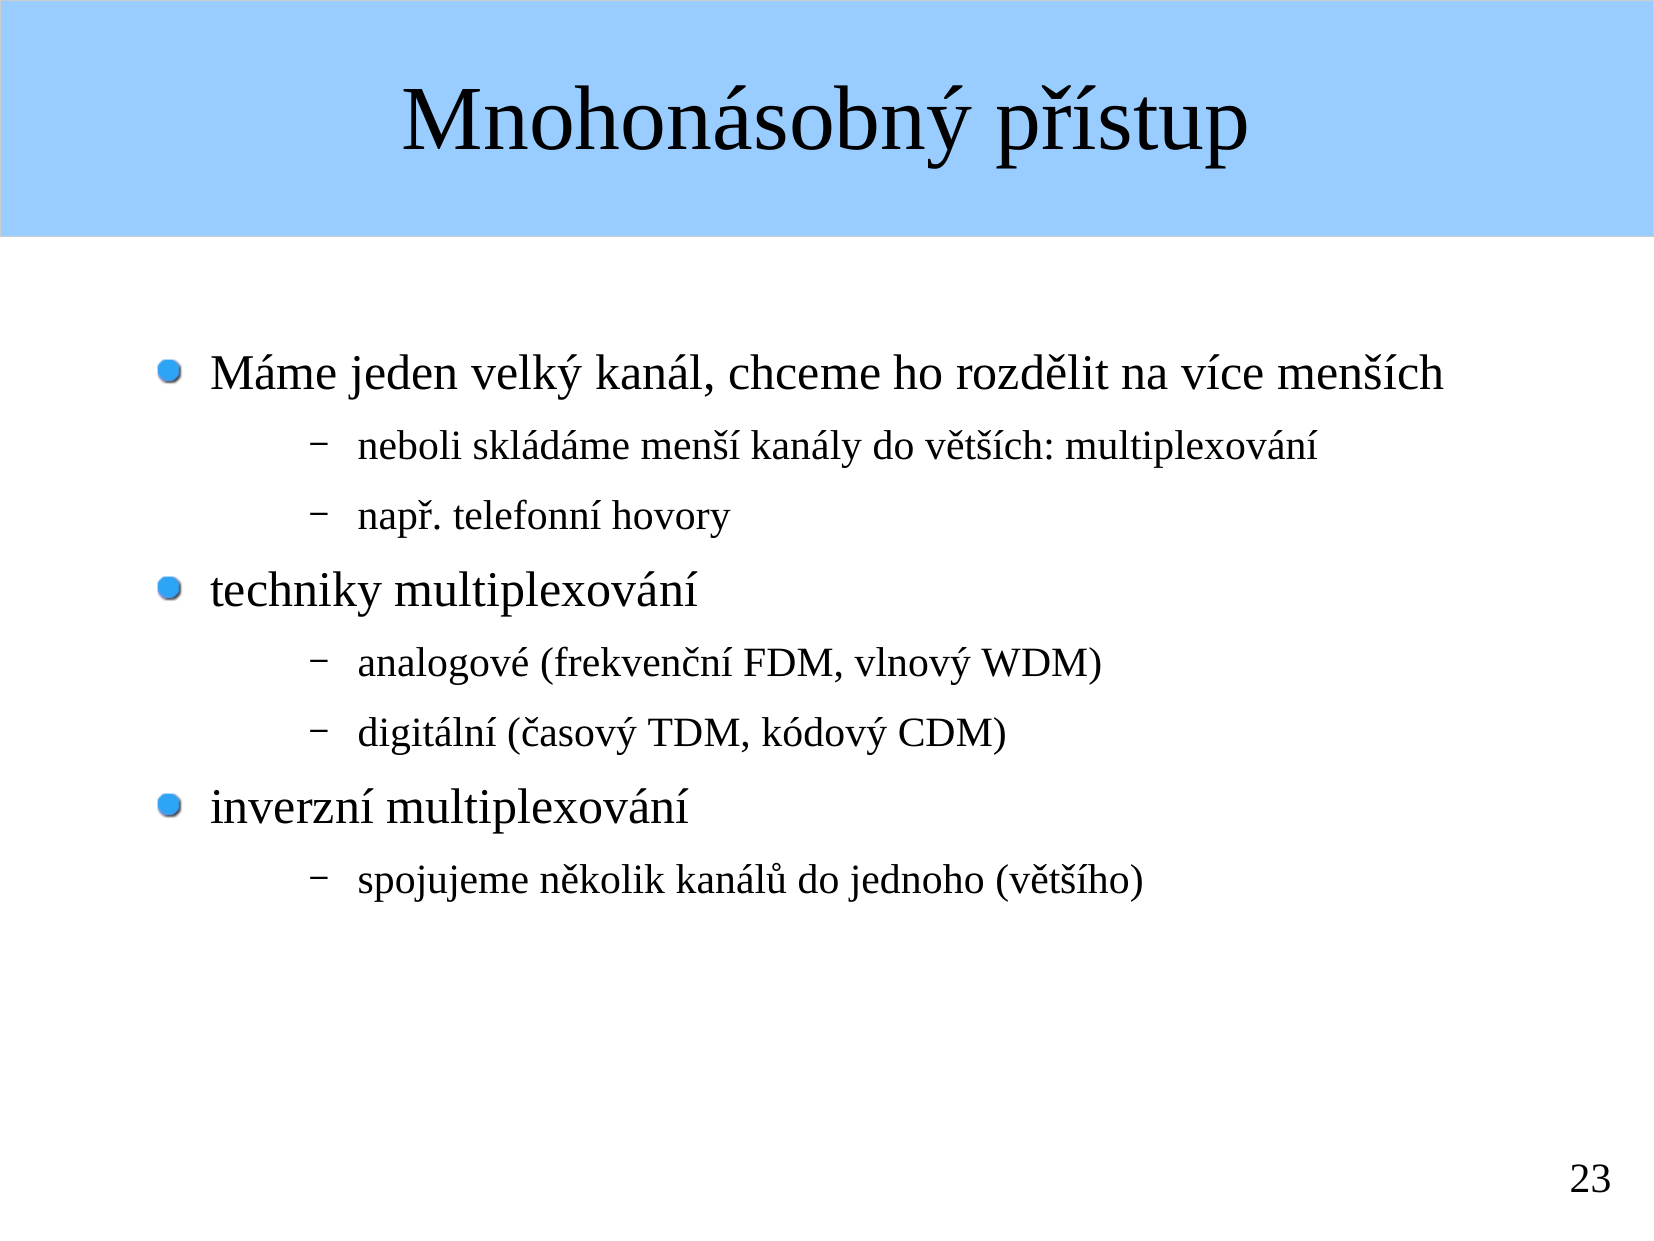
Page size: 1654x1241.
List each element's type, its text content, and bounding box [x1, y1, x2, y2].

list Máme jeden velký kanál, chceme ho rozdělit na více menších neboli skládáme menší kanály do větších: multiplexování např. telefonní hovory techniky multiplexování analogové (frekvenční FDM, vlnový WDM) digitální (časový TDM, kódový CDM) inverzní multiplexování spojujeme několik kanálů do jednoho (většího) [121, 344, 1534, 1206]
title Mnohonásobný přístup [0, 0, 1654, 237]
